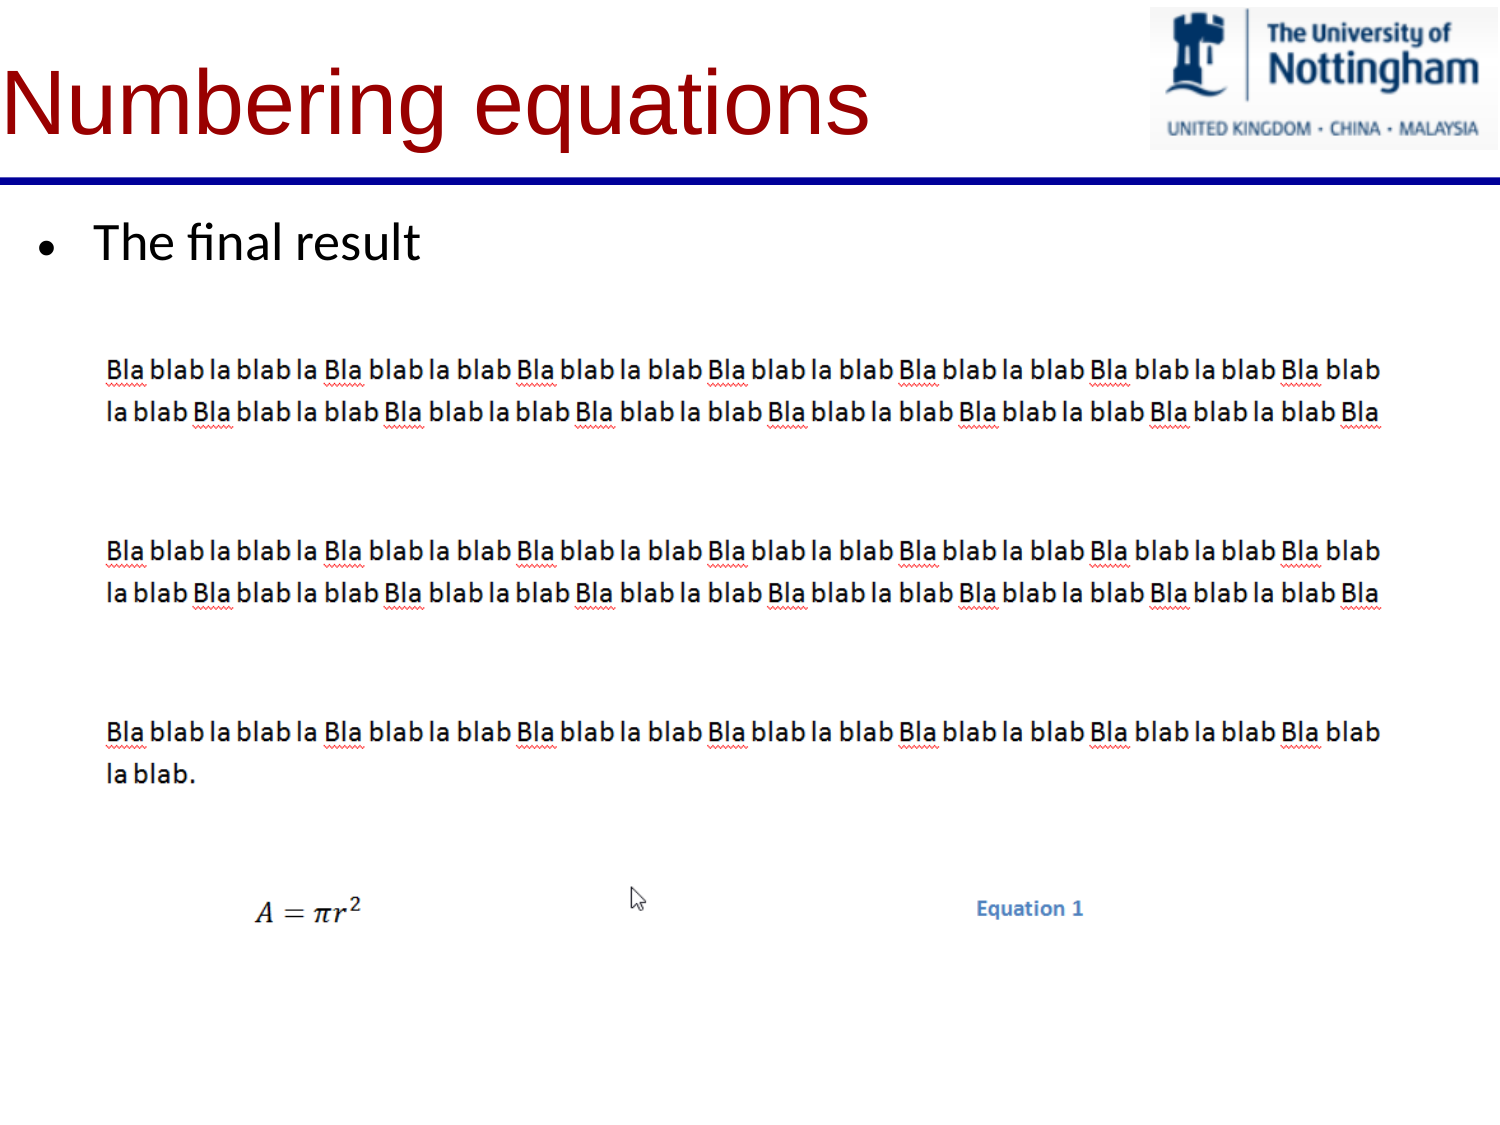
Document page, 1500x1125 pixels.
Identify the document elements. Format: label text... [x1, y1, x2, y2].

title Numbering equations [0, 24, 1363, 180]
text_box The final result [22, 212, 487, 282]
picture [90, 318, 1403, 941]
picture [1150, 7, 1498, 150]
